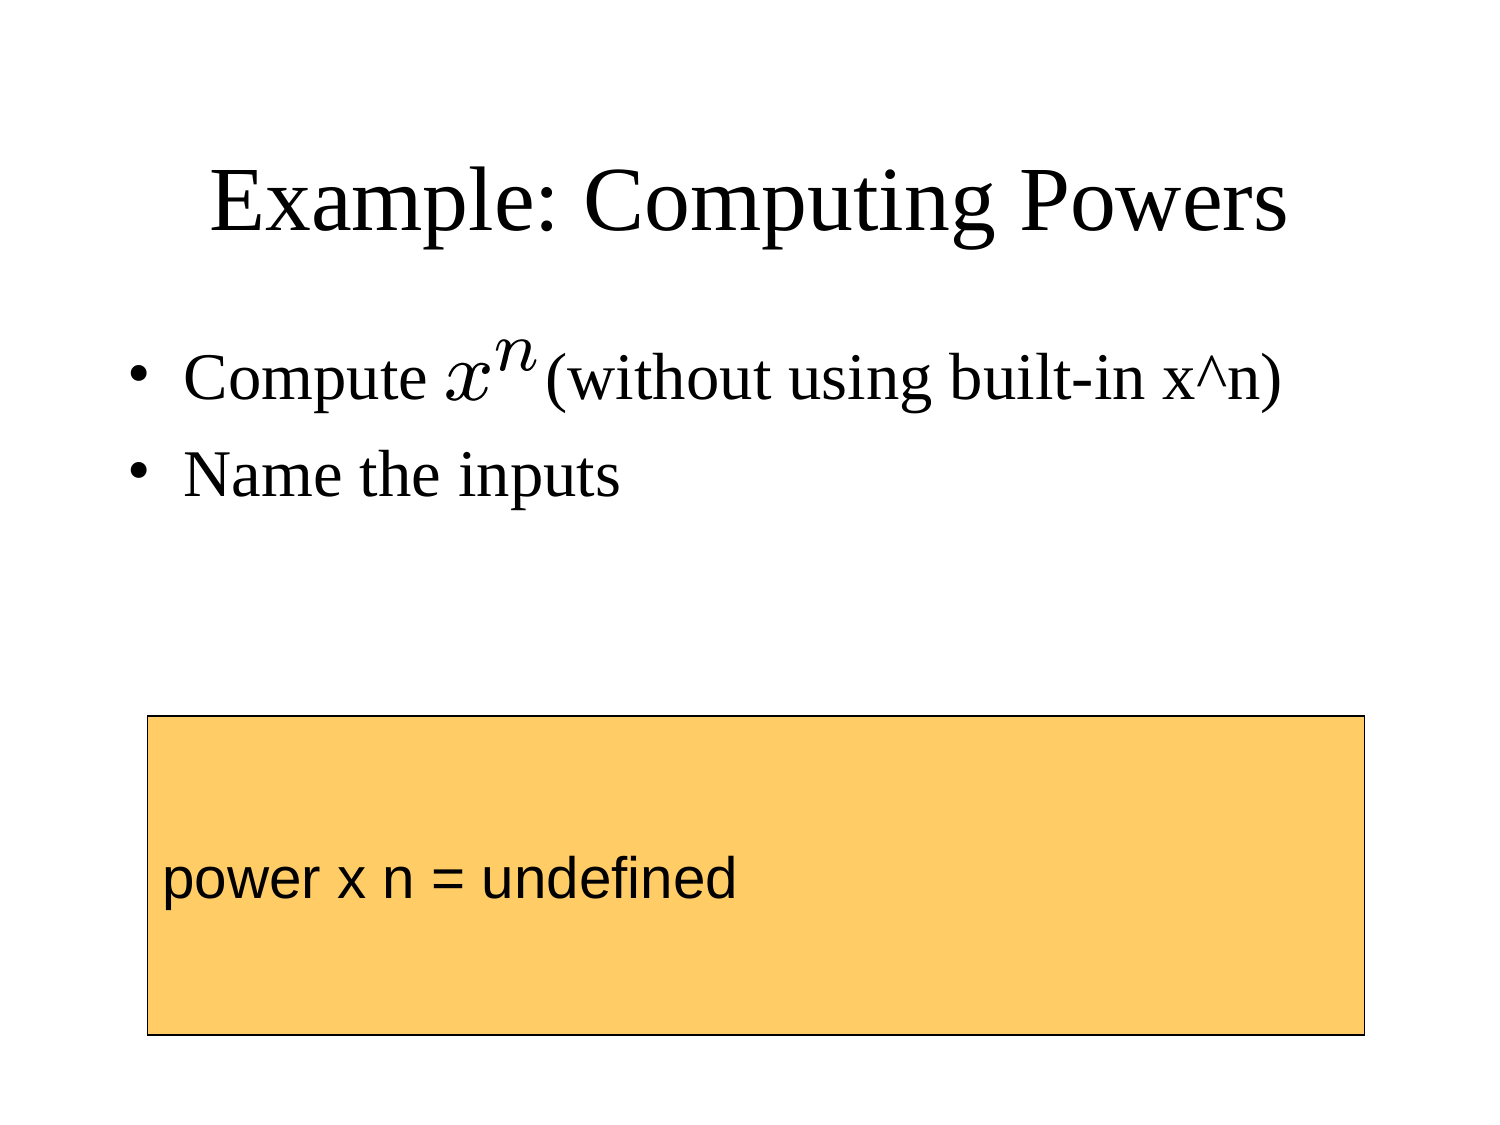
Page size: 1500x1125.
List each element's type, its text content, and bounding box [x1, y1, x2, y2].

title Example: Computing Powers [112, 99, 1388, 288]
text_box power x n = undefined [147, 716, 1365, 1035]
picture [442, 337, 539, 401]
list Compute (without using built-in x^n) Name the inputs [112, 324, 1388, 1000]
